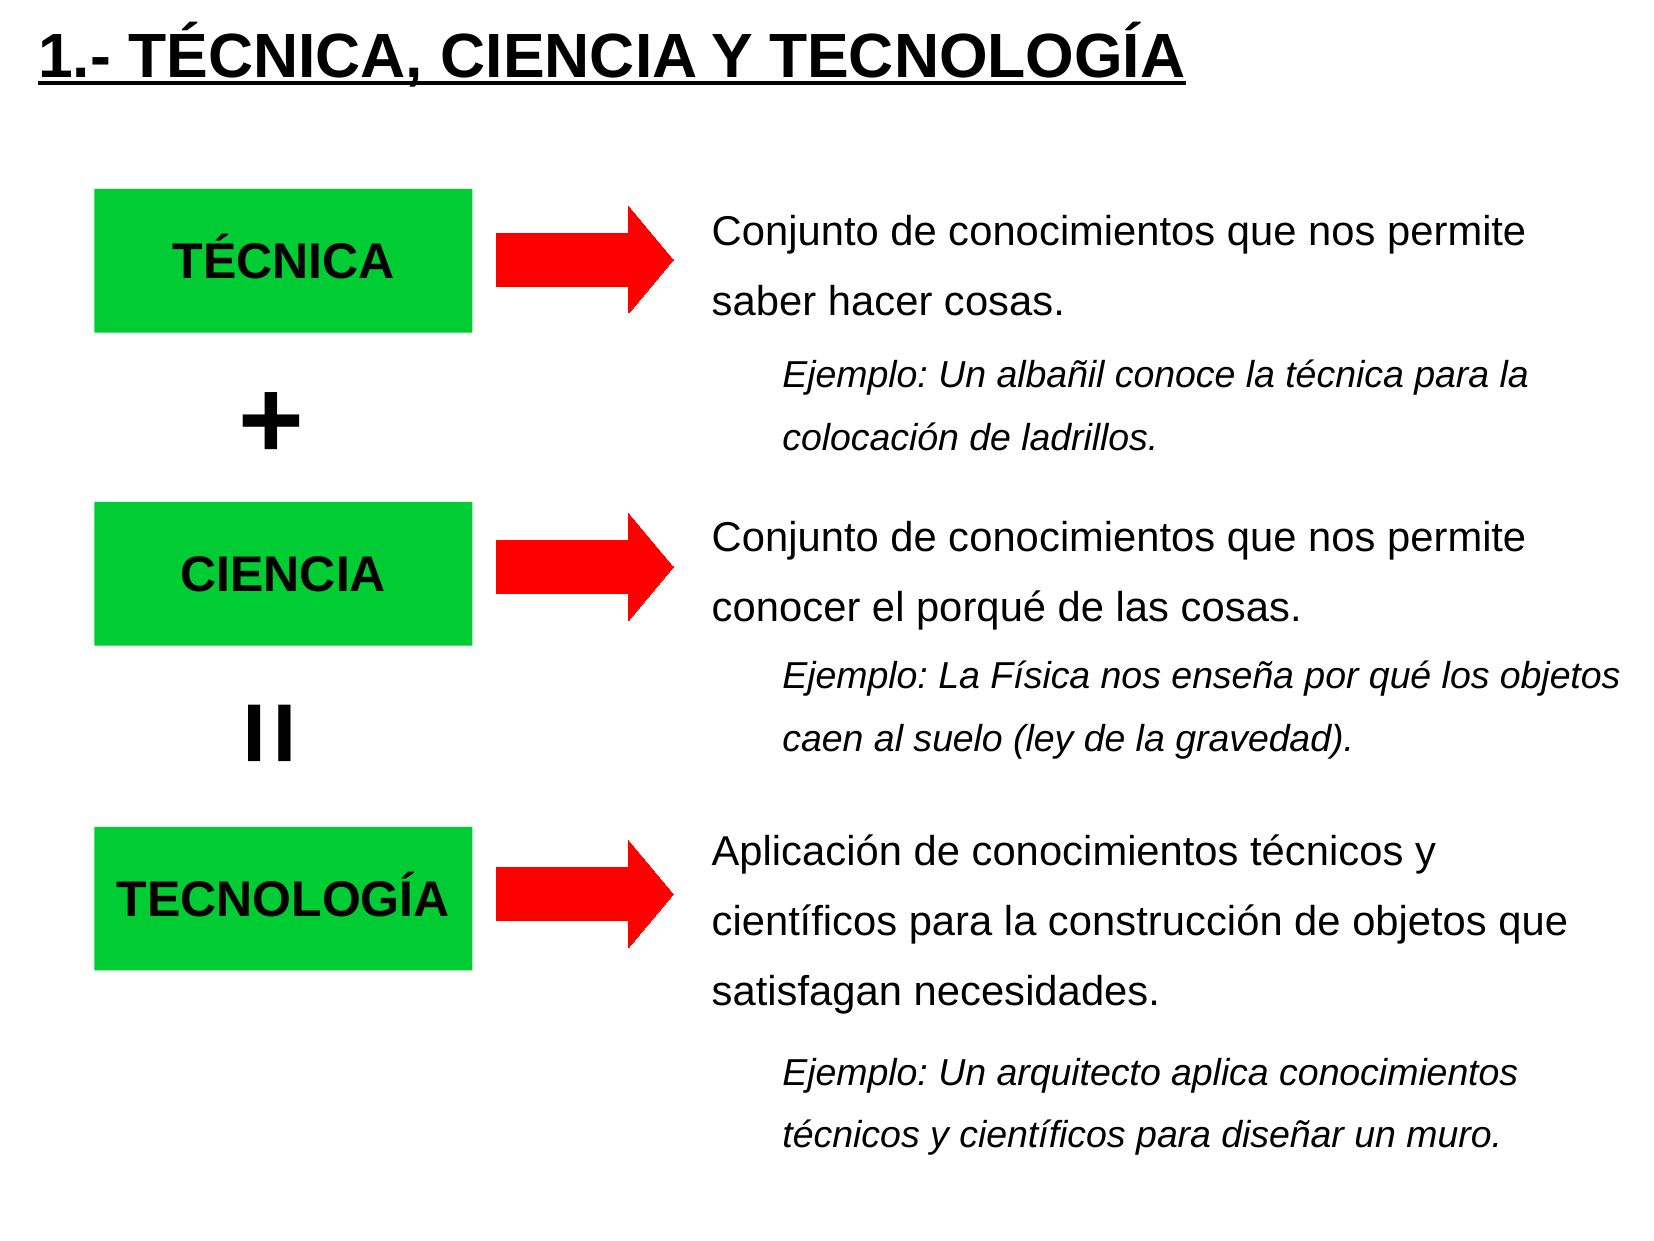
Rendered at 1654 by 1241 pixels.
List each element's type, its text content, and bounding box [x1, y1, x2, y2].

text_box Ejemplo: La Física nos enseña por qué los objetos caen al suelo (ley de la gravedad). [767, 625, 1642, 767]
text_box = [201, 662, 342, 805]
text_box [496, 513, 674, 621]
text_box [496, 206, 674, 313]
text_box [496, 840, 674, 948]
text_box Conjunto de conocimientos que nos permite conocer el porqué de las cosas. [696, 483, 1619, 638]
text_box Conjunto de conocimientos que nos permite saber hacer cosas. [696, 177, 1619, 332]
text_box Ejemplo: Un albañil conoce la técnica para la colocación de ladrillos. [767, 325, 1642, 467]
text_box TECNOLOGÍA [94, 826, 473, 971]
text_box CIENCIA [94, 501, 473, 646]
text_box Aplicación de conocimientos técnicos y científicos para la construcción de objetos que satisfagan necesidades. [696, 797, 1619, 1022]
text_box 1.- TÉCNICA, CIENCIA Y TECNOLOGÍA [23, 14, 1619, 99]
text_box + [200, 349, 343, 490]
text_box TÉCNICA [94, 188, 473, 333]
text_box Ejemplo: Un arquitecto aplica conocimientos técnicos y científicos para diseñar un muro. [767, 1022, 1642, 1164]
